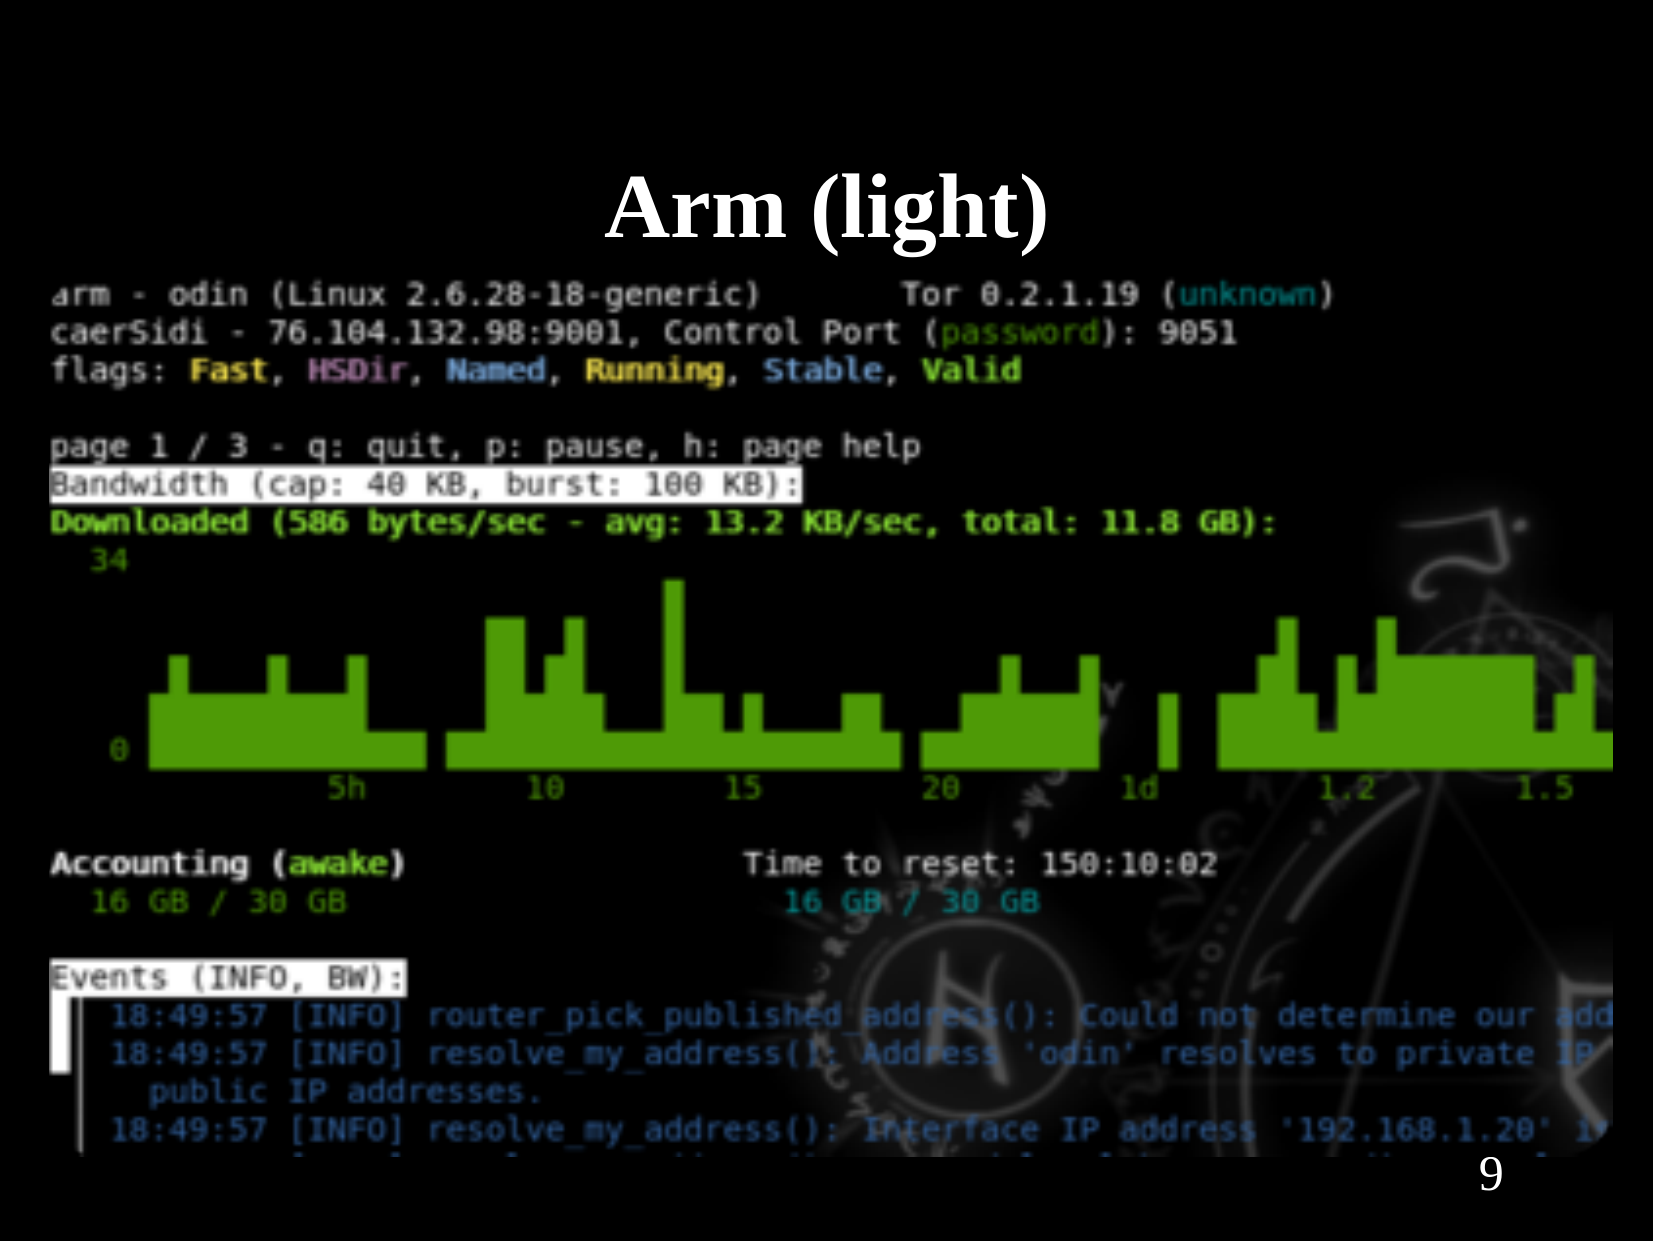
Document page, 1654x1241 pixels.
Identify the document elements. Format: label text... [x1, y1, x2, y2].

title Arm (light) [121, 102, 1534, 275]
picture [49, 275, 1613, 1157]
